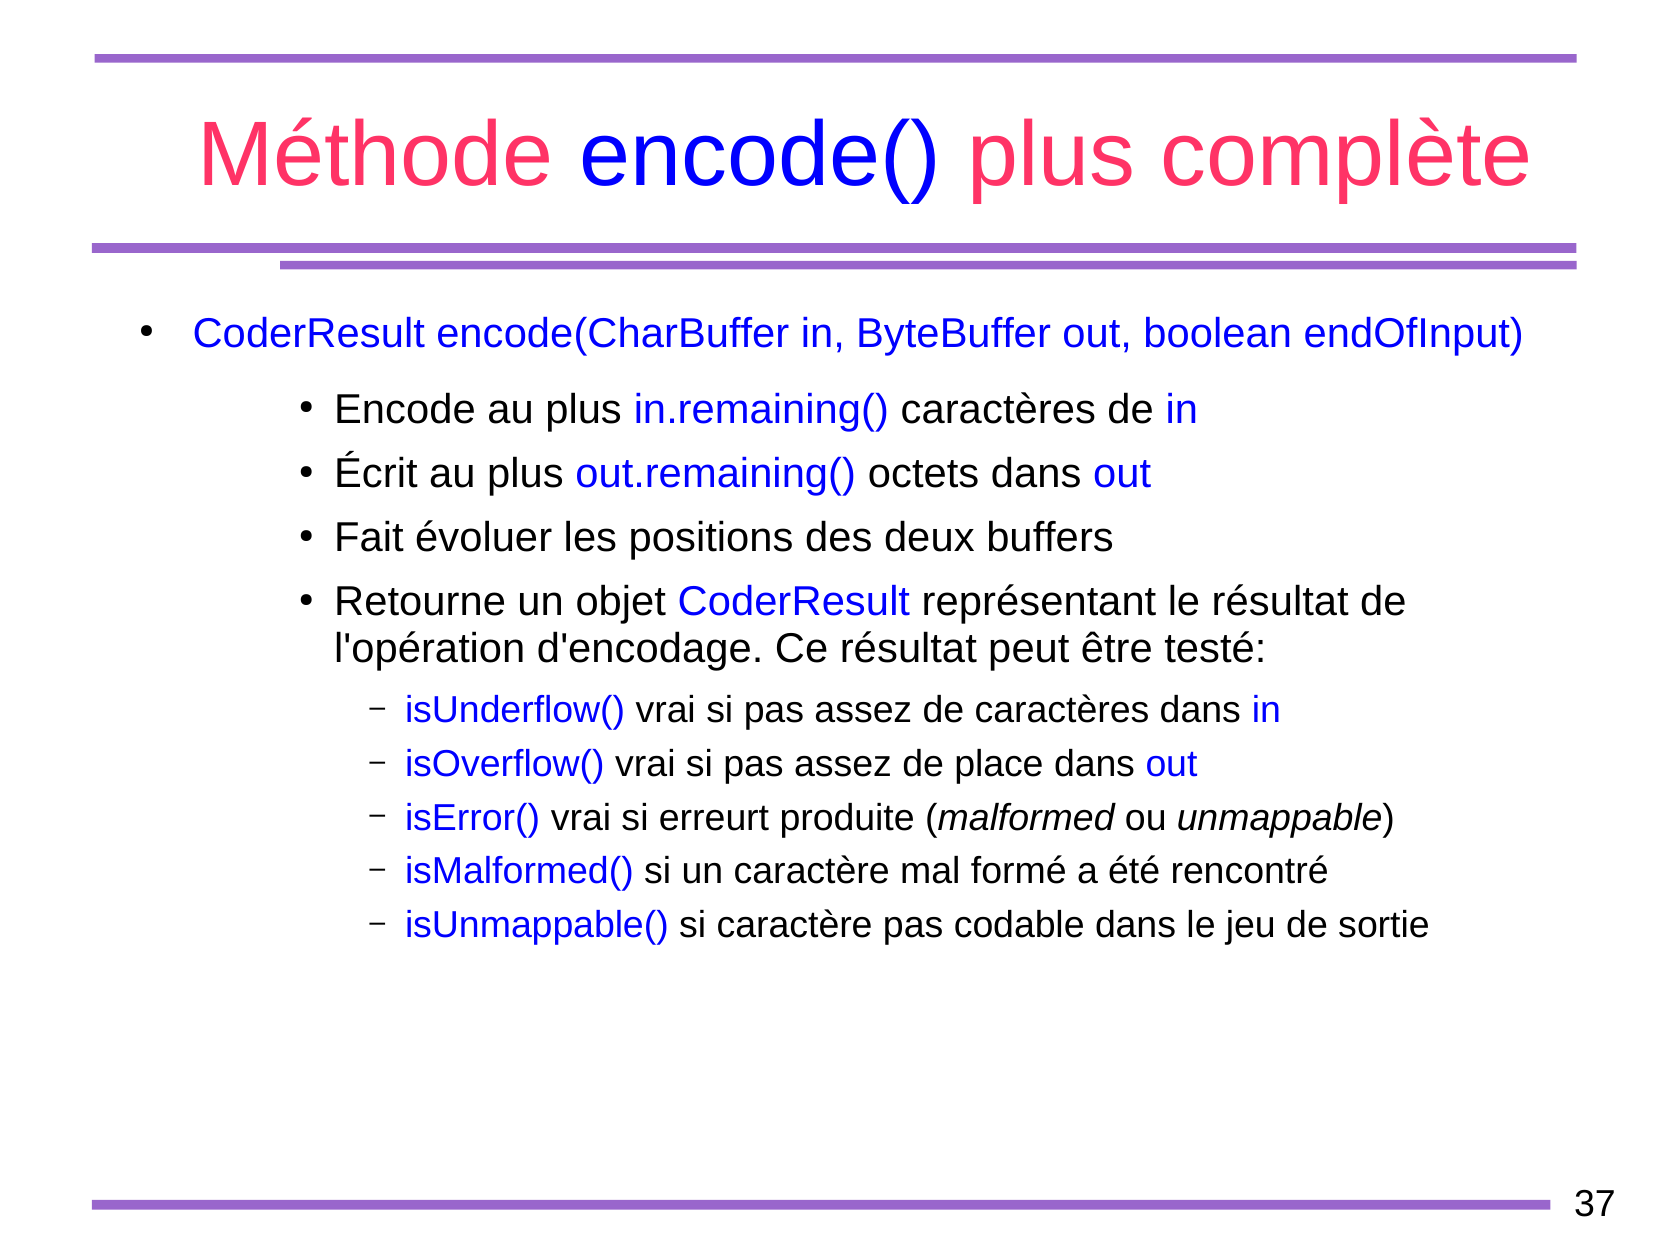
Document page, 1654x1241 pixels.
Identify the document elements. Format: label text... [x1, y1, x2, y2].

title Méthode encode() plus complète [121, 49, 1534, 257]
list CoderResult encode(CharBuffer in, ByteBuffer out, boolean endOfInput) Encode au plus in.remaining() caractères de in Écrit au plus out.remaining() octets dans out Fait évoluer les positions des deux buffers Retourne un objet CoderResult représentant le résultat de l'opération d'encodage. Ce résultat peut être testé: isUnderflow() vrai si pas assez de caractères dans in isOverflow() vrai si pas assez de place dans out isError() vrai si erreurt produite (malformed ou unmappable) isMalformed() si un caractère mal formé a été rencontré isUnmappable() si caractère pas codable dans le jeu de sortie [121, 309, 1534, 1162]
